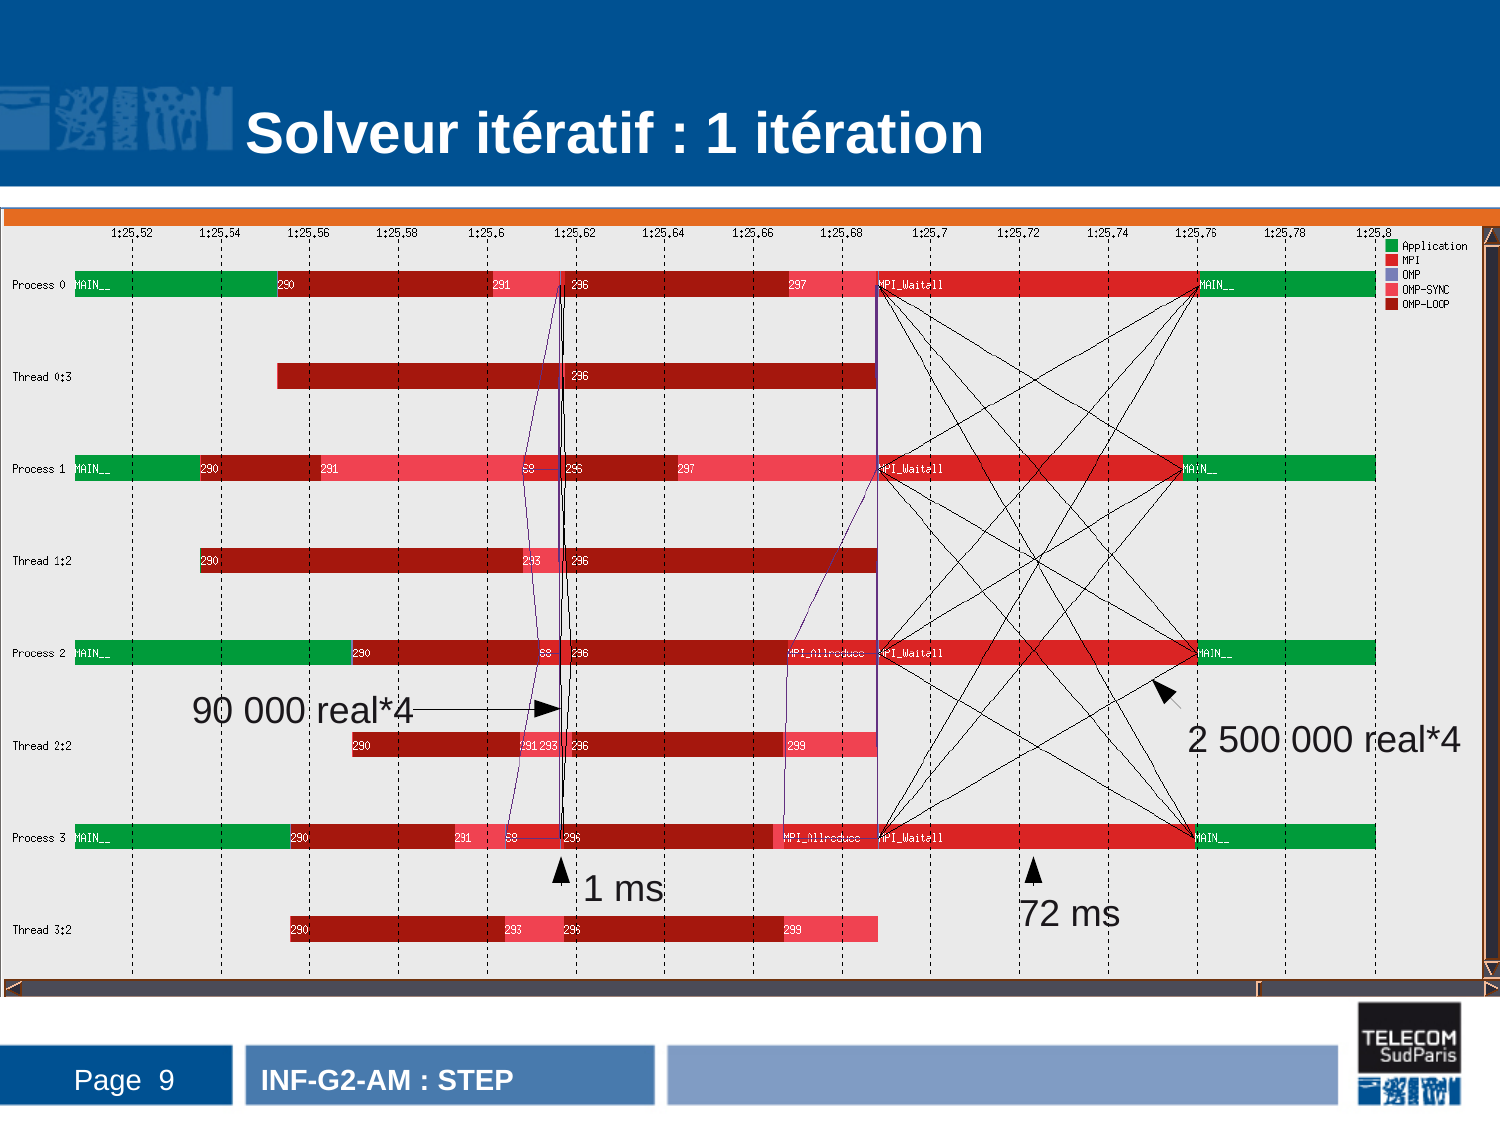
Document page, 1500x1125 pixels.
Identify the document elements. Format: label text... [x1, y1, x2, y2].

text_box 72 ms [1003, 881, 1136, 942]
text_box 1 ms [568, 856, 680, 917]
text_box 90 000 real*4 [177, 679, 430, 739]
picture [0, 0, 1500, 1125]
text_box 2 500 000 real*4 [1172, 707, 1477, 768]
title Solveur itératif : 1 itération [245, 38, 1459, 166]
